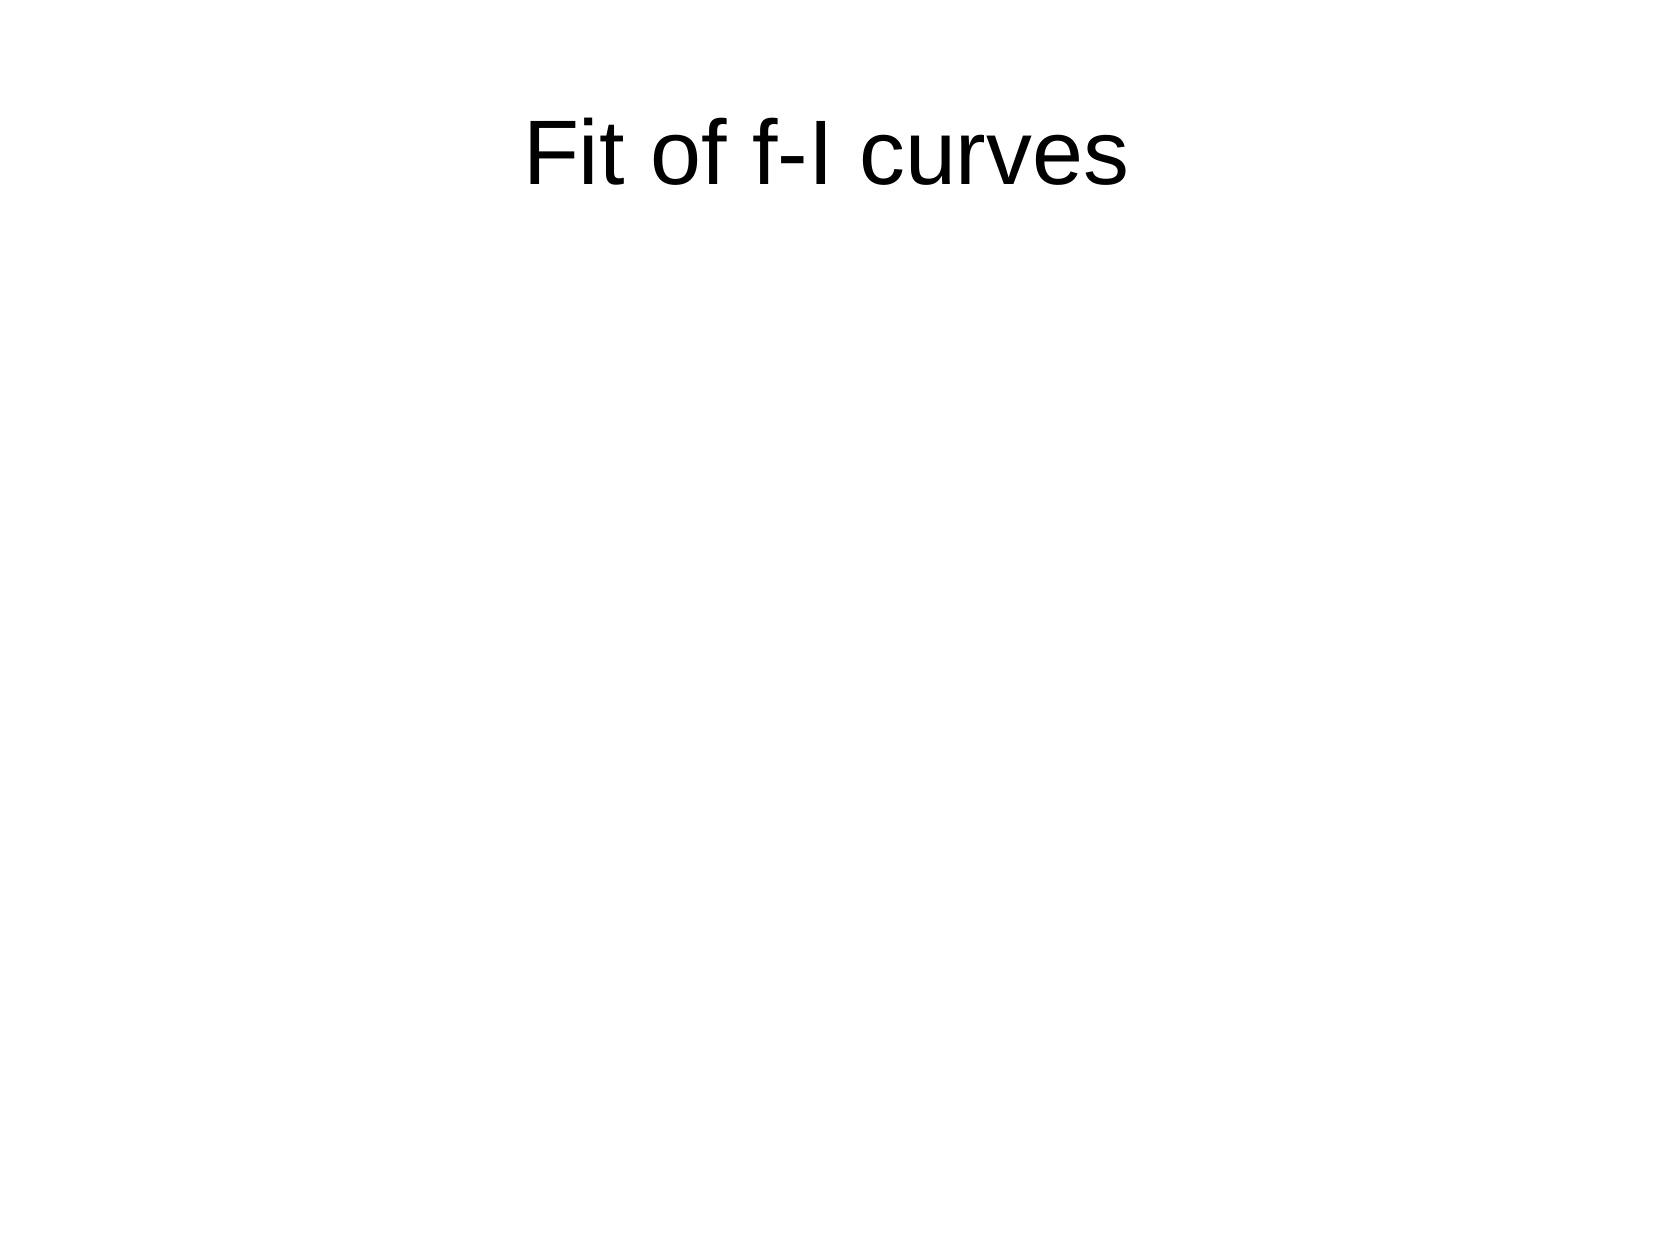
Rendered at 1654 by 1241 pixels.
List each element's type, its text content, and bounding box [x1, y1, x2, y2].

title Fit of f-I curves [82, 49, 1571, 257]
